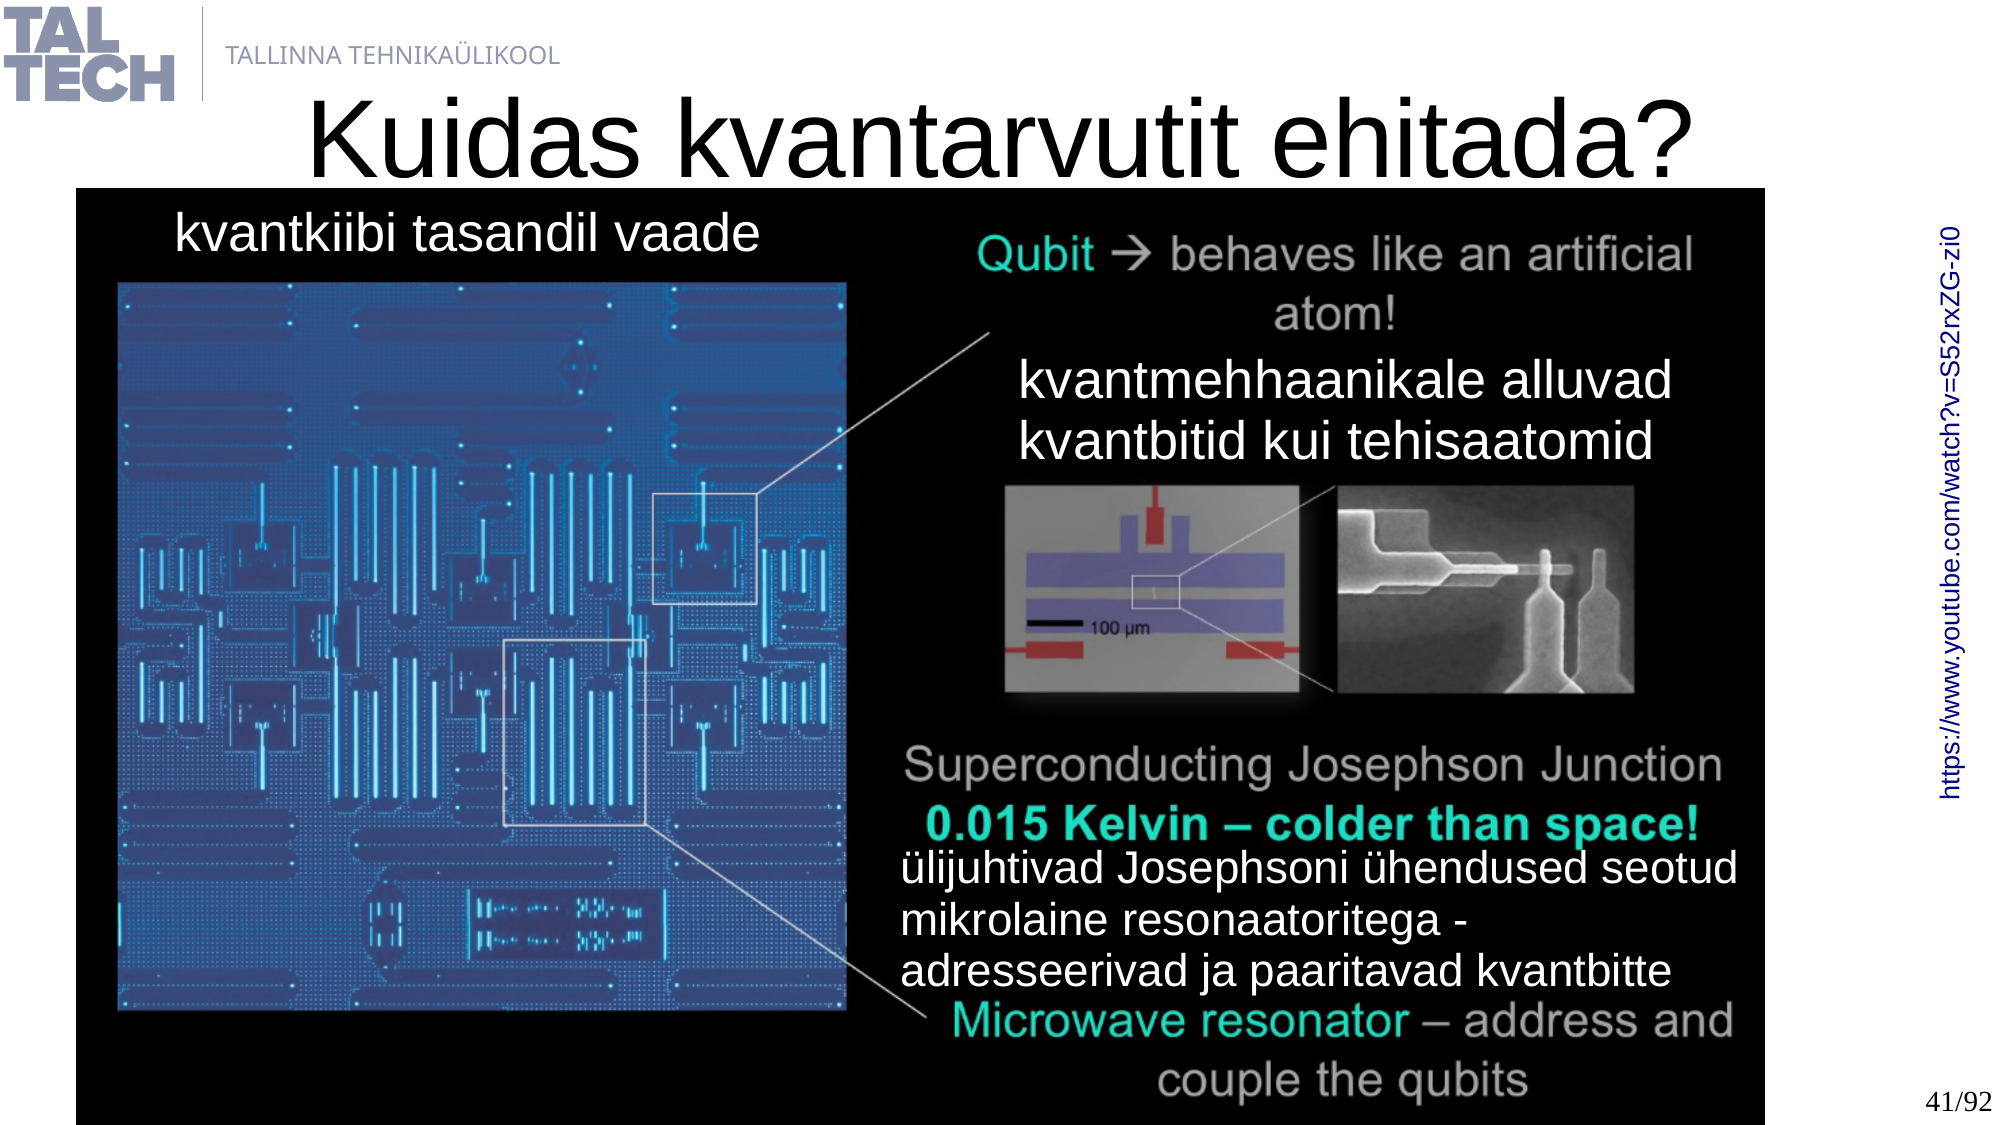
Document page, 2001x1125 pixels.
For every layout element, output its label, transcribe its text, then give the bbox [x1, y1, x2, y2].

text_box ülijuhtivad Josephsoni ühendused seotud mikrolaine resonaatoritega - adresseerivad ja paaritavad kvantbitte [885, 835, 1765, 1004]
text_box https://www.youtube.com/watch?v=S52rxZG-zi0 [1927, 189, 1973, 816]
picture [76, 188, 1765, 1125]
picture [0, 0, 178, 107]
text_box kvantmehhaanikale alluvad kvantbitid kui tehisaatomid [1003, 342, 1719, 479]
text_box kvantkiibi tasandil vaade [159, 194, 804, 272]
title Kuidas kvantarvutit ehitada? [99, 44, 1901, 233]
